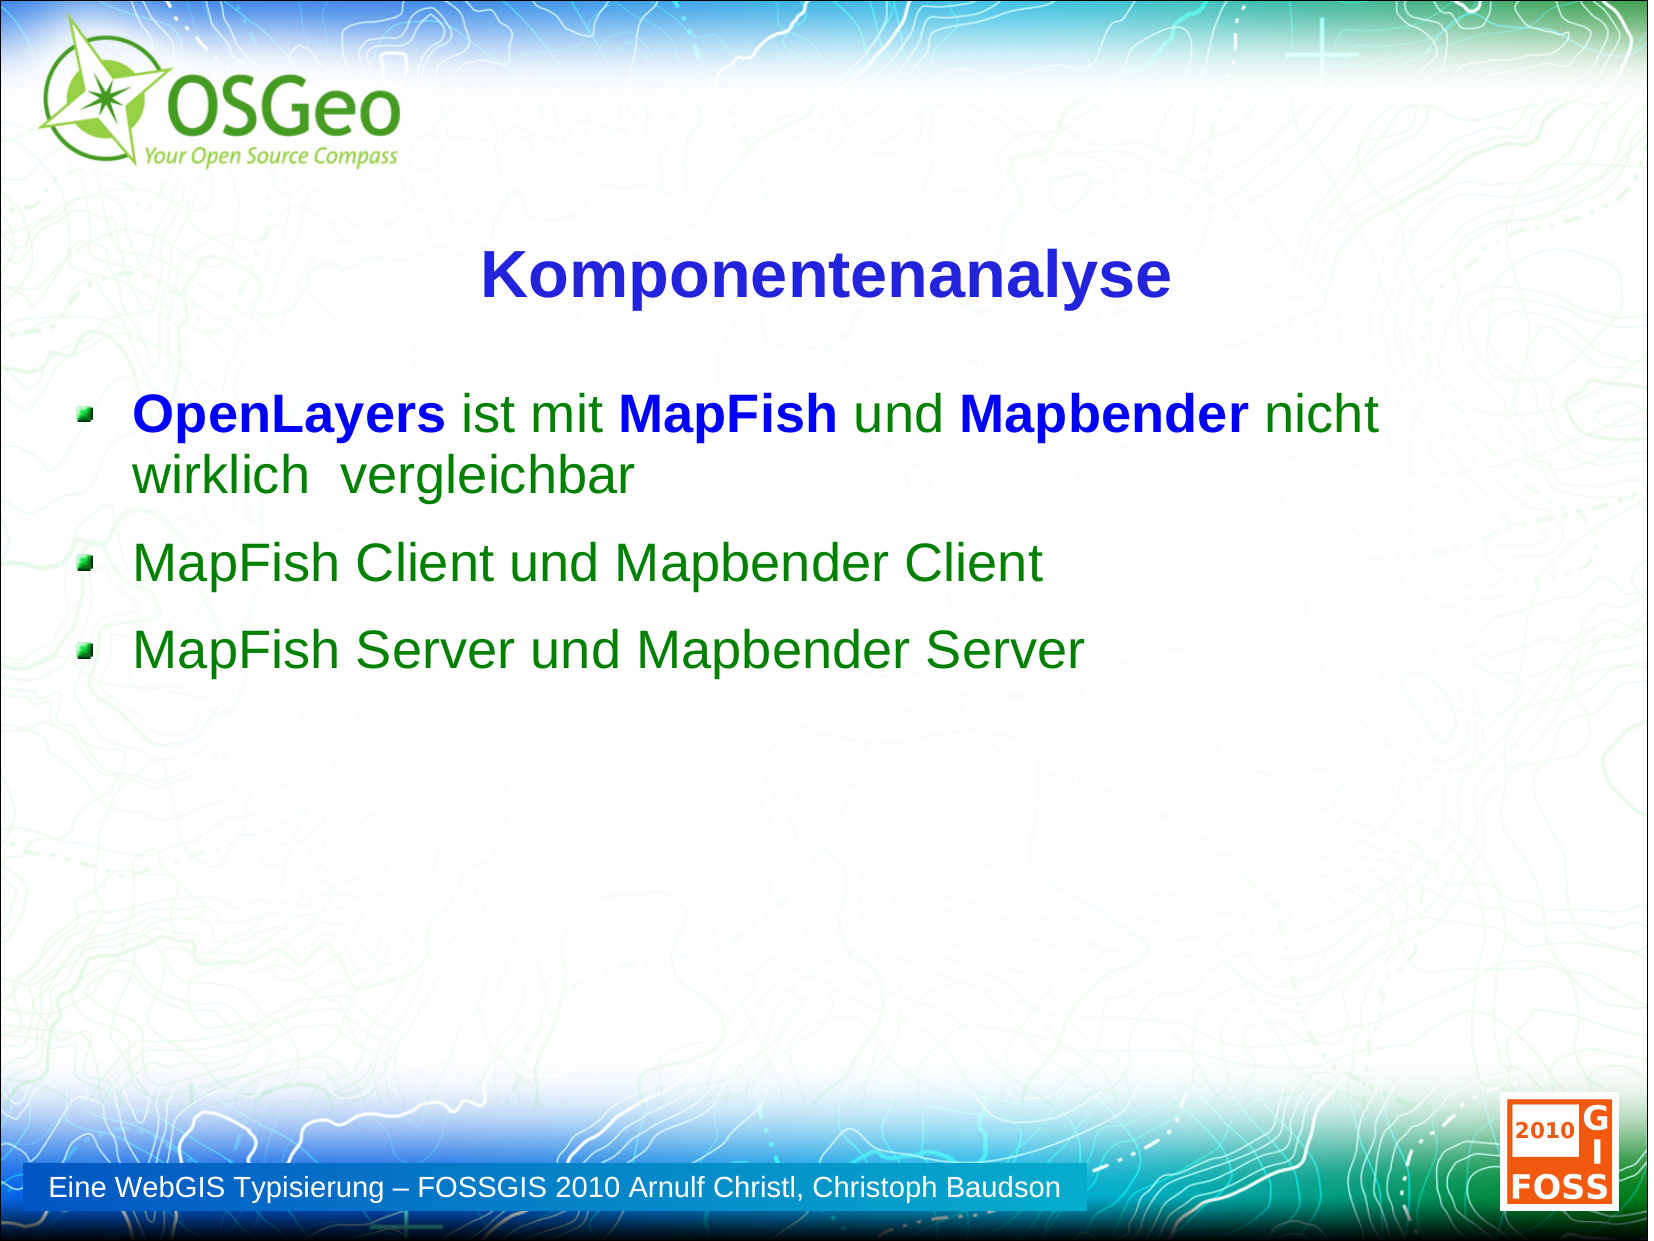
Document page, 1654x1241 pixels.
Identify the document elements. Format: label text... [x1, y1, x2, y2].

picture [1, 1, 1647, 1240]
title Komponentenanalyse [82, 208, 1571, 342]
list OpenLayers ist mit MapFish und Mapbender nicht wirklich vergleichbar MapFish Client und Mapbender Client MapFish Server und Mapbender Server [76, 383, 1565, 1203]
